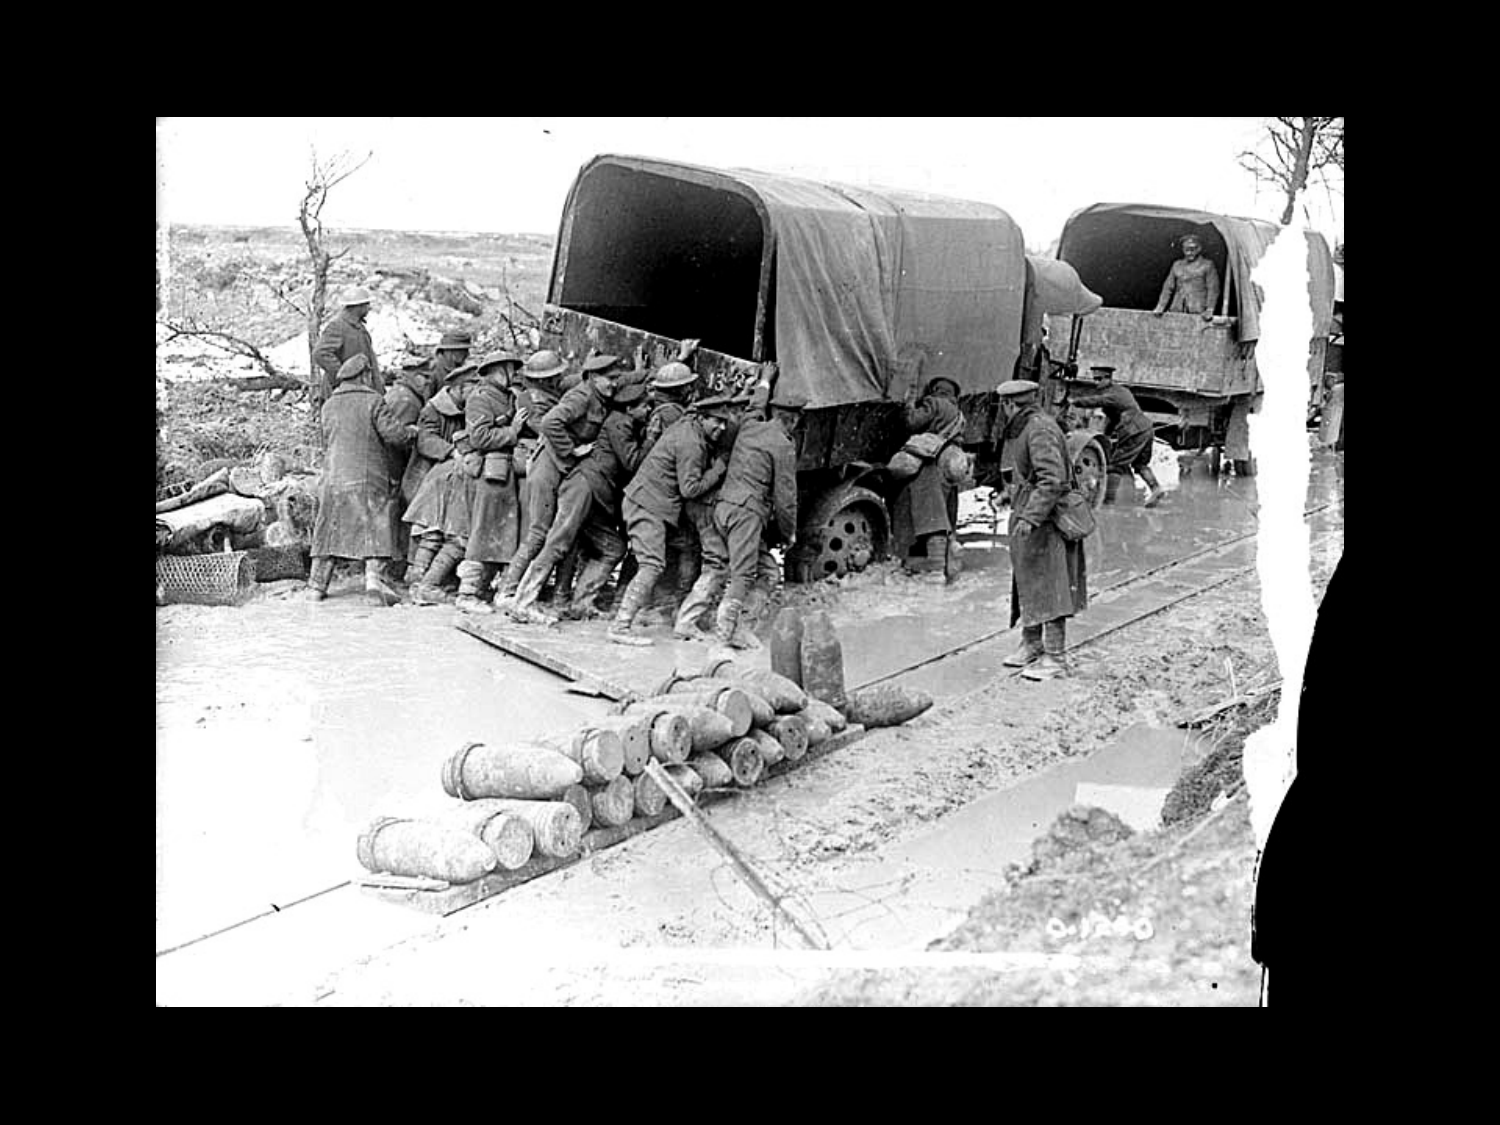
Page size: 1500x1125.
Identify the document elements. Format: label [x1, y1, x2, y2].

picture [156, 117, 1344, 1008]
